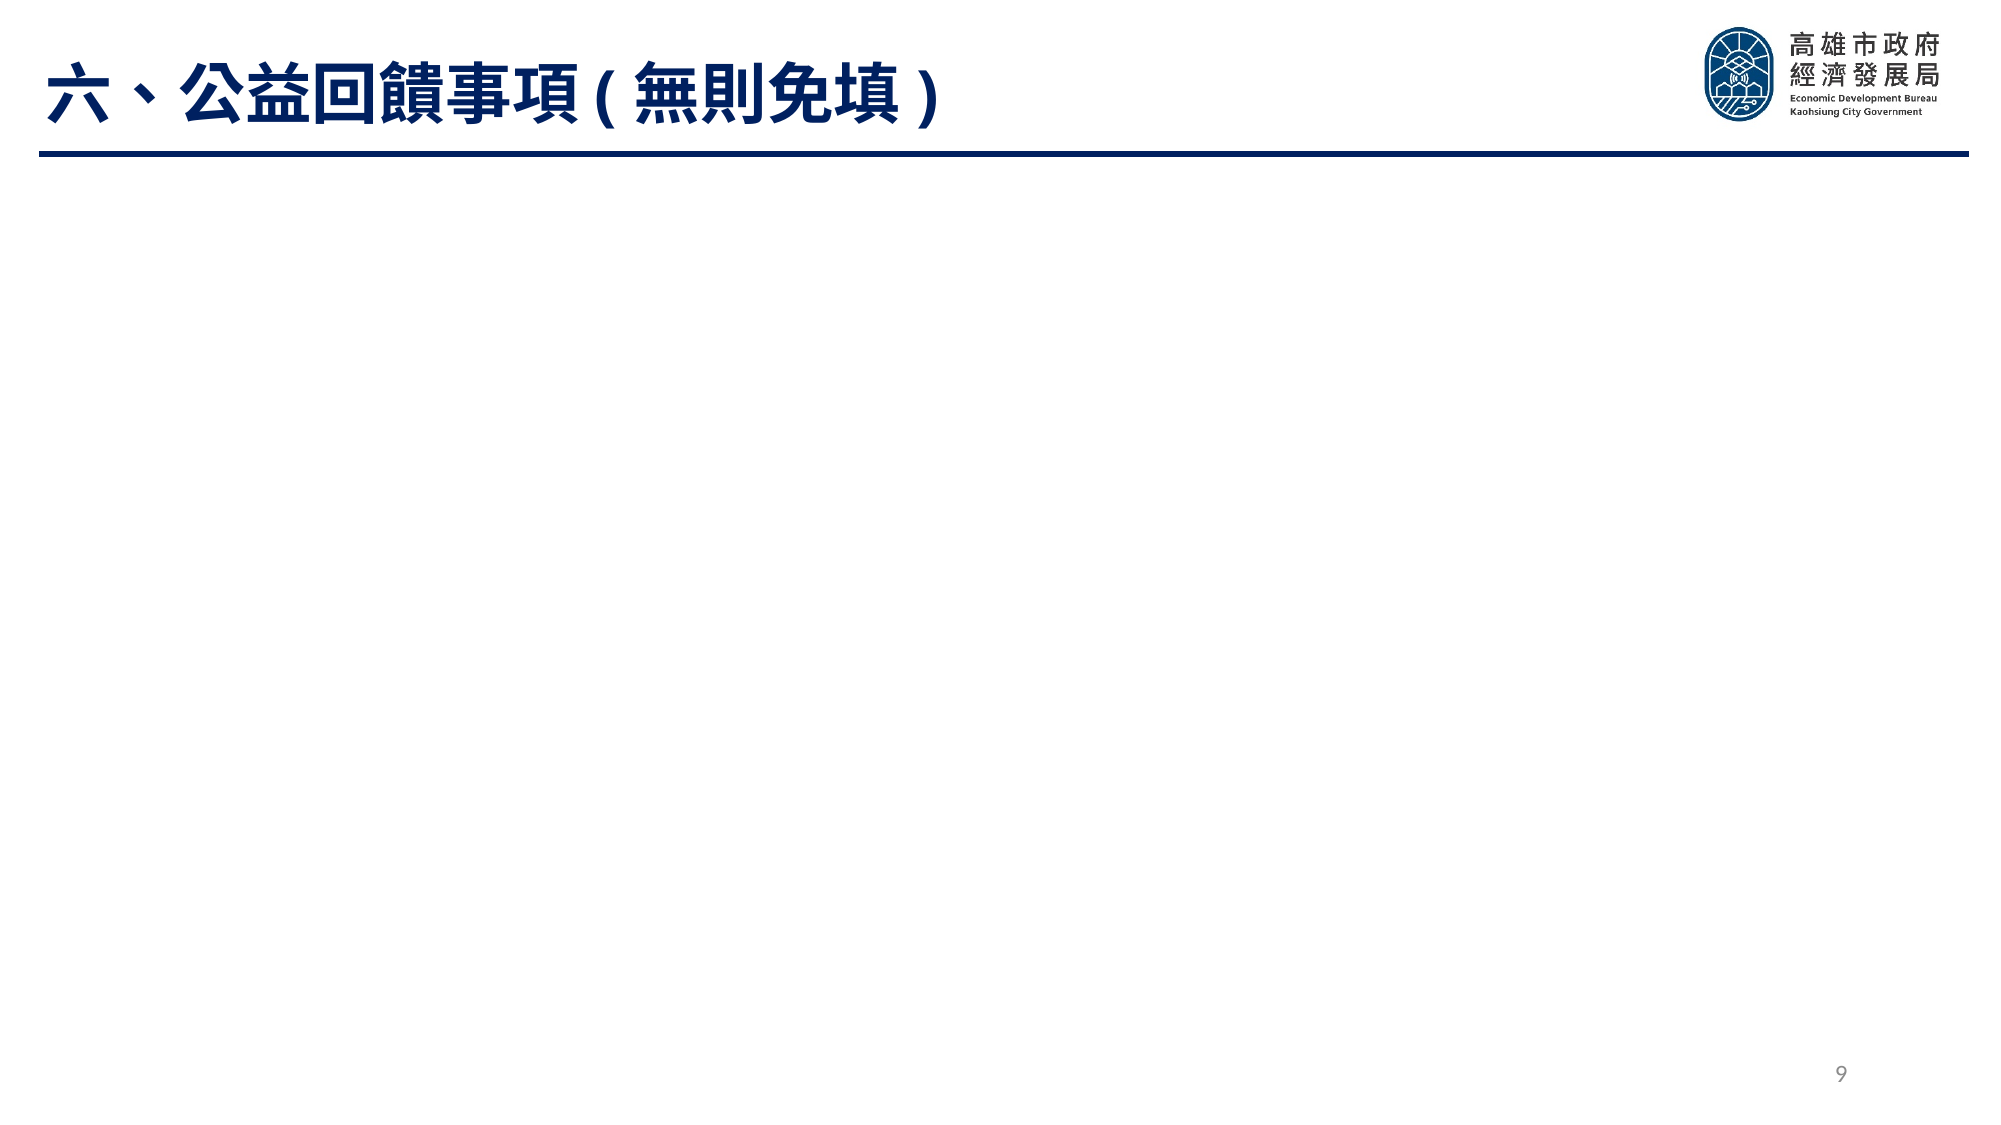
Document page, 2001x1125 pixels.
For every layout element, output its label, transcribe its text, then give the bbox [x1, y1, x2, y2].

picture [1662, 7, 1969, 148]
text_box 六、公益回饋事項(無則免填) [29, 16, 1978, 168]
